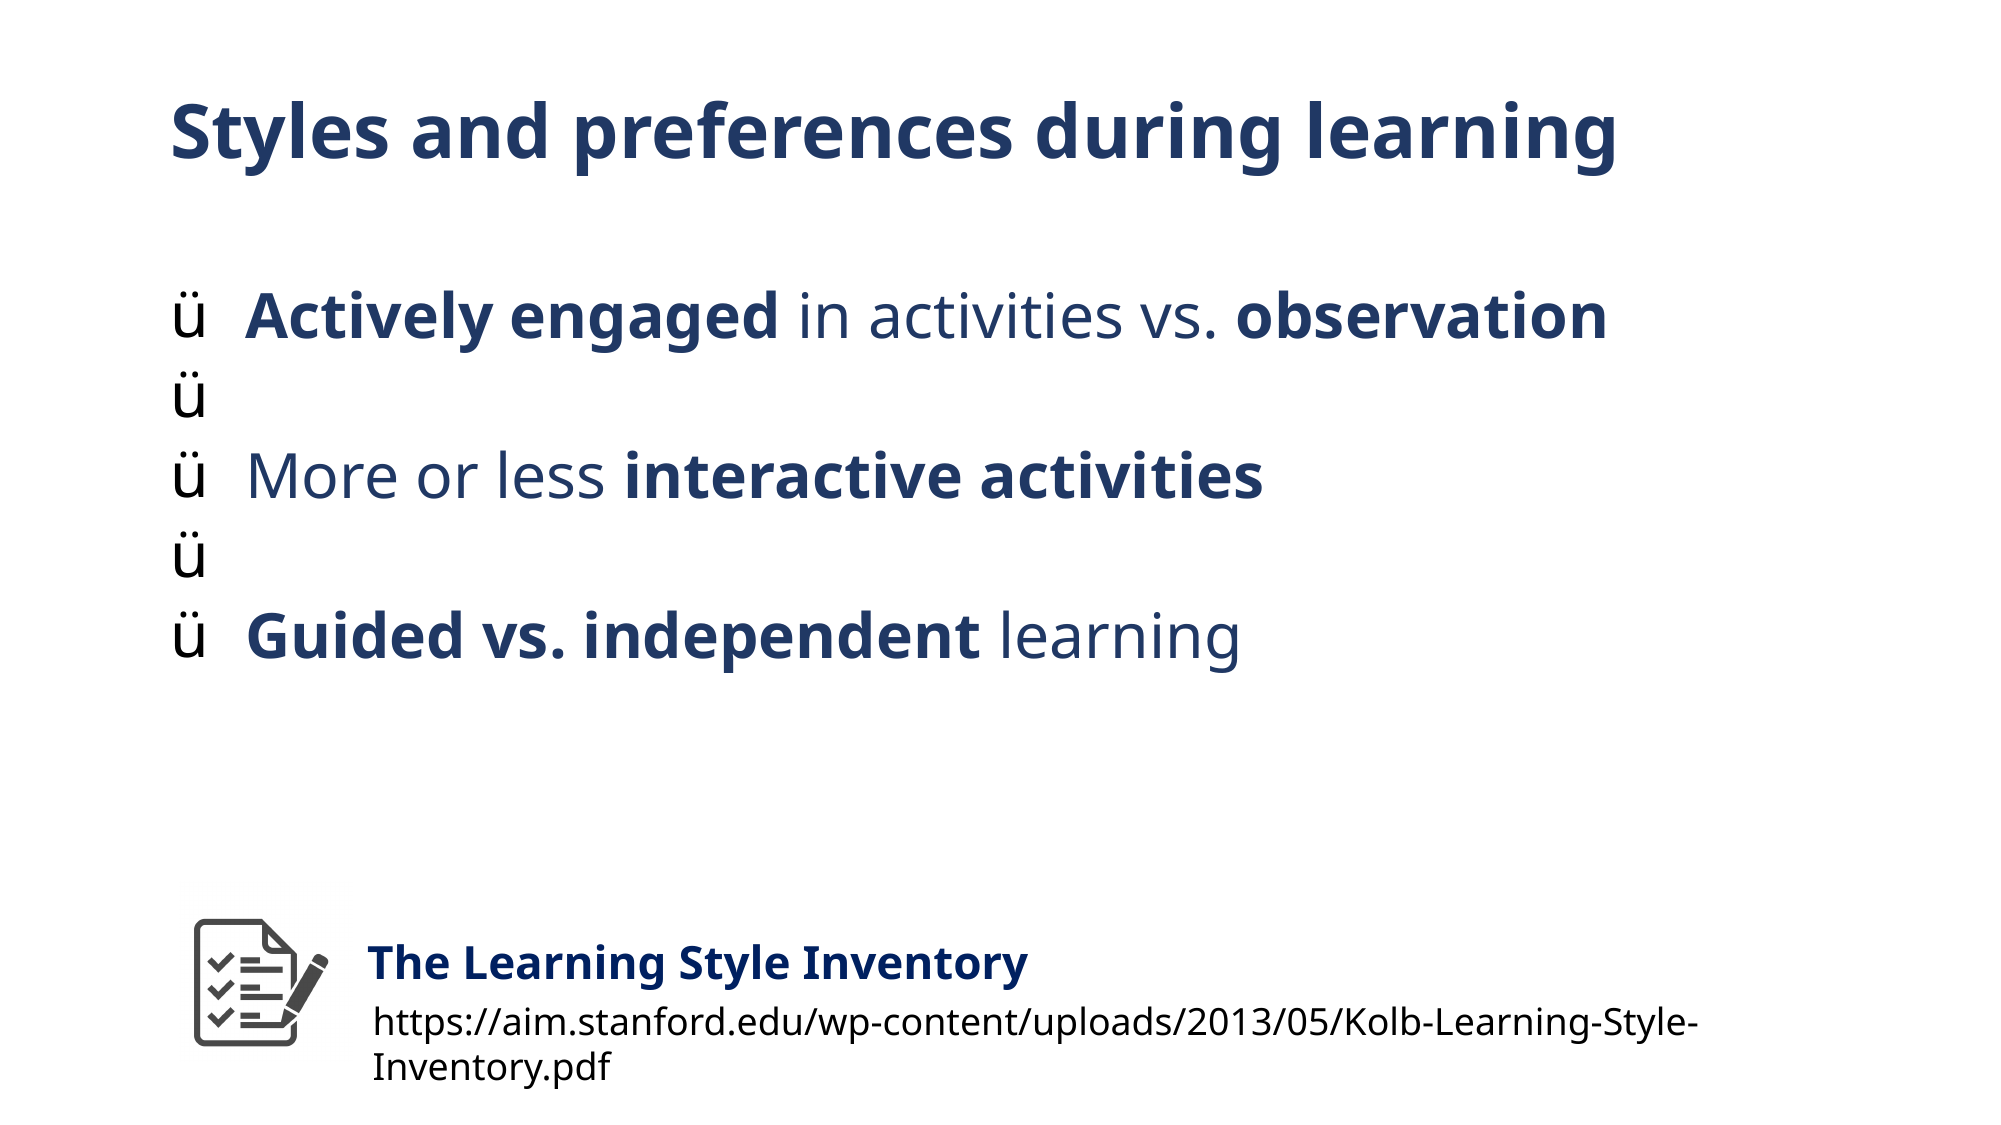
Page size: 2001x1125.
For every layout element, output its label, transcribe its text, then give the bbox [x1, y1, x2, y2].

text_box Styles and preferences during learning [155, 75, 1677, 182]
text_box Actively engaged in activities vs. observation More or less interactive activities Guided vs. independent learning [155, 268, 1677, 663]
picture [179, 881, 353, 1062]
text_box The Learning Style Inventory [353, 925, 1093, 997]
text_box https://aim.stanford.edu/wp-content/uploads/2013/05/Kolb-Learning-Style-Inventory.pdf [357, 990, 1885, 1052]
